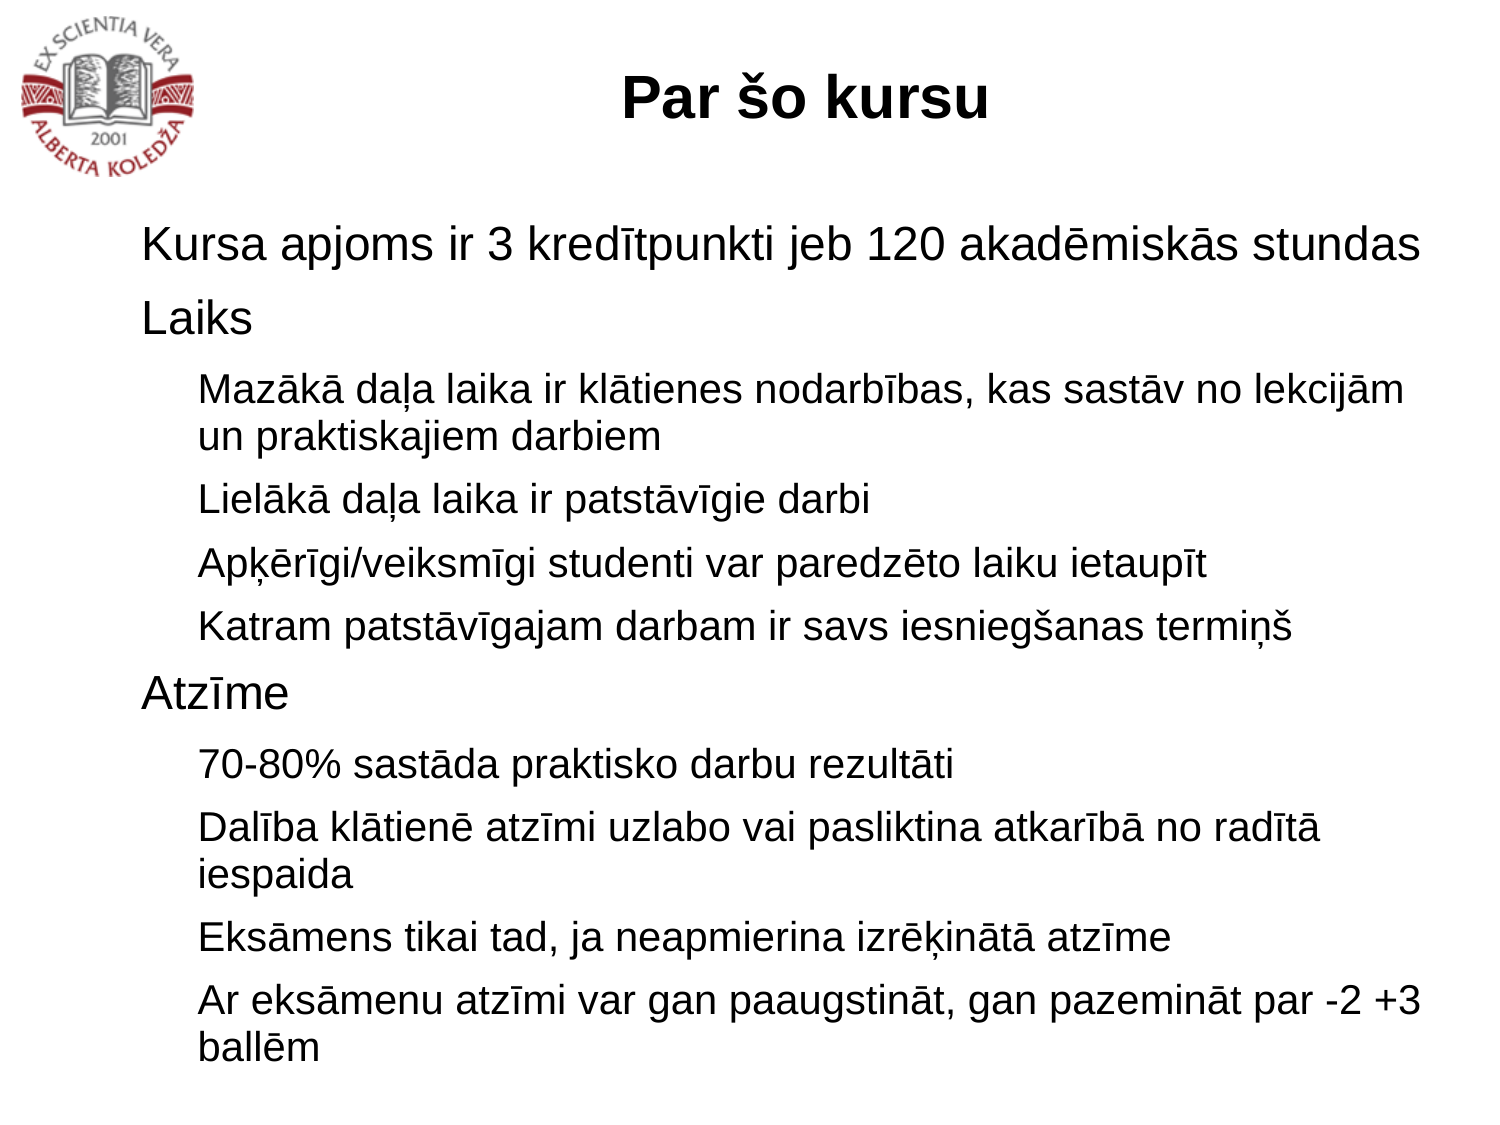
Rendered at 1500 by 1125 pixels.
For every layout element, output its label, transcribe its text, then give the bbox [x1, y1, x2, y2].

title Par šo kursu [187, 44, 1425, 150]
list Kursa apjoms ir 3 kredītpunkti jeb 120 akadēmiskās stundas Laiks Mazākā daļa laika ir klātienes nodarbības, kas sastāv no lekcijām un praktiskajiem darbiem Lielākā daļa laika ir patstāvīgie darbi Apķērīgi/veiksmīgi studenti var paredzēto laiku ietaupīt Katram patstāvīgajam darbam ir savs iesniegšanas termiņš Atzīme 70-80% sastāda praktisko darbu rezultāti Dalība klātienē atzīmi uzlabo vai pasliktina atkarībā no radītā iespaida Eksāmens tikai tad, ja neapmierina izrēķinātā atzīme Ar eksāmenu atzīmi var gan paaugstināt, gan pazemināt par -2 +3 ballēm [85, 216, 1436, 1109]
picture [21, 16, 194, 177]
